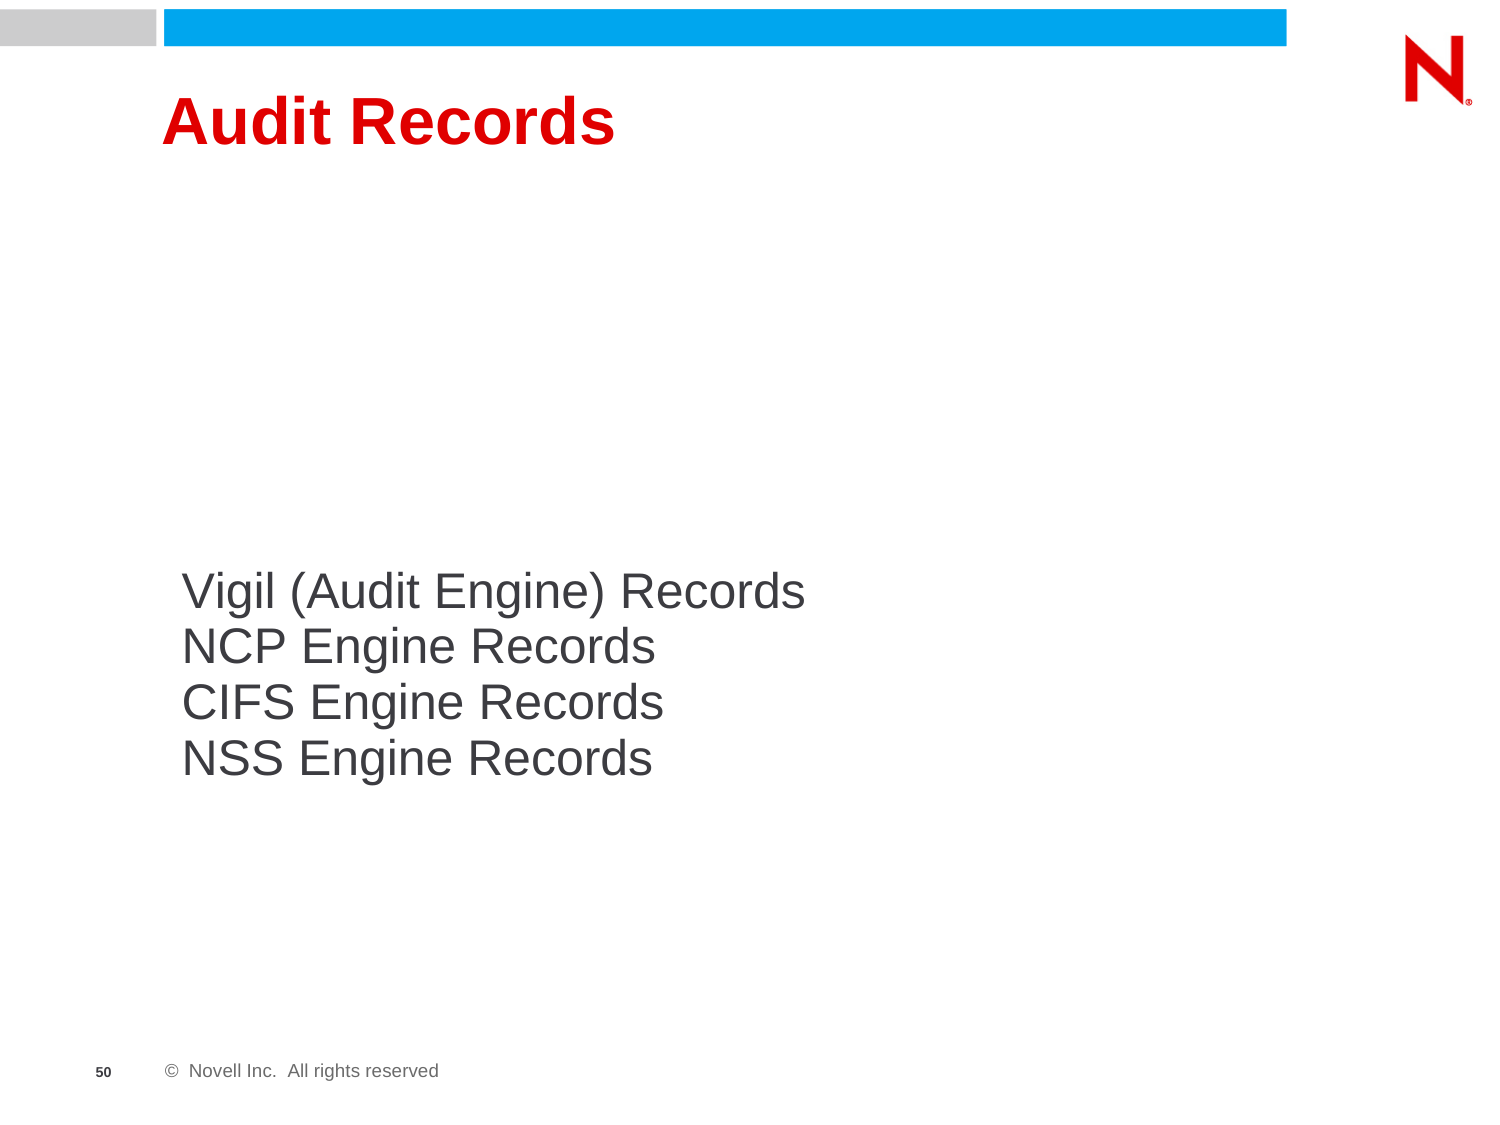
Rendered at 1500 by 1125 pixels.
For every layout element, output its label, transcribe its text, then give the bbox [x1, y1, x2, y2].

picture [1403, 32, 1473, 107]
title Audit Records [161, 41, 1383, 205]
text_box Vigil (Audit Engine) Records NCP Engine Records CIFS Engine Records NSS Engine Records [181, 562, 1041, 787]
